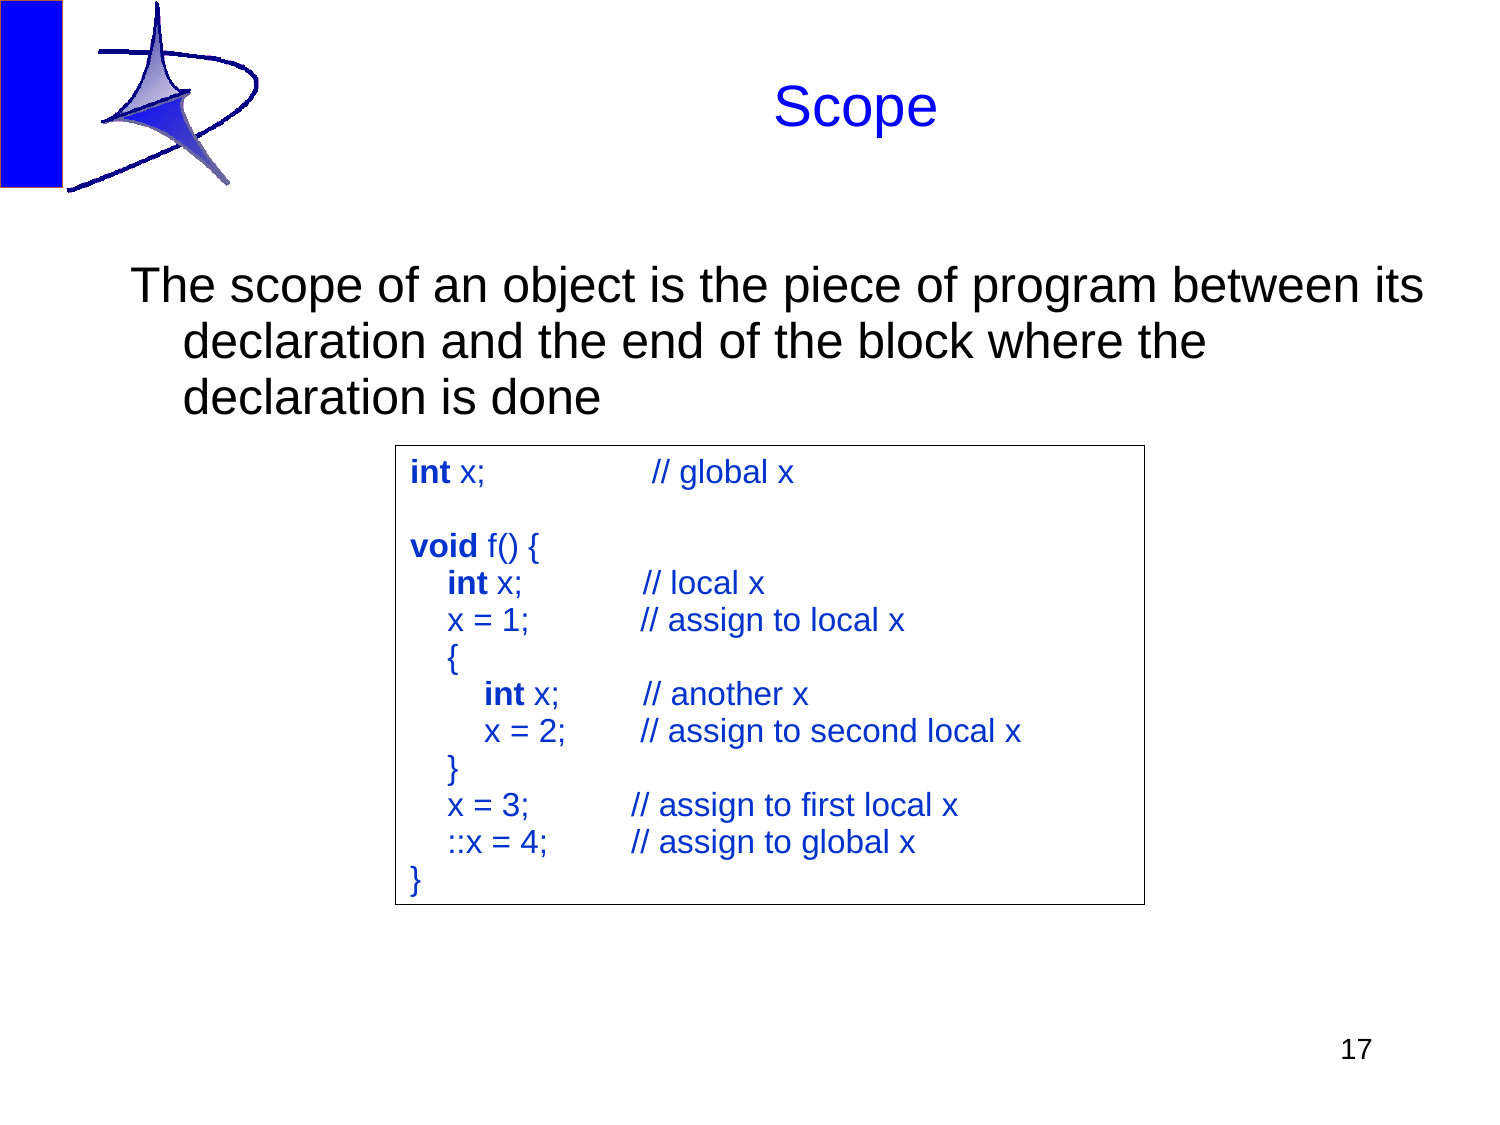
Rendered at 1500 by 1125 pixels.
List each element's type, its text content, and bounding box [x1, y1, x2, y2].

list The scope of an object is the piece of program between its declaration and the end of the block where the declaration is done [112, 249, 1450, 528]
text_box int x; // global x void f() { int x; // local x x = 1; // assign to local x { int x; // another x x = 2; // assign to second local x } x = 3; // assign to first local x ::x = 4; // assign to global x } [395, 445, 1145, 905]
picture [62, 0, 263, 197]
title Scope [262, 24, 1450, 188]
